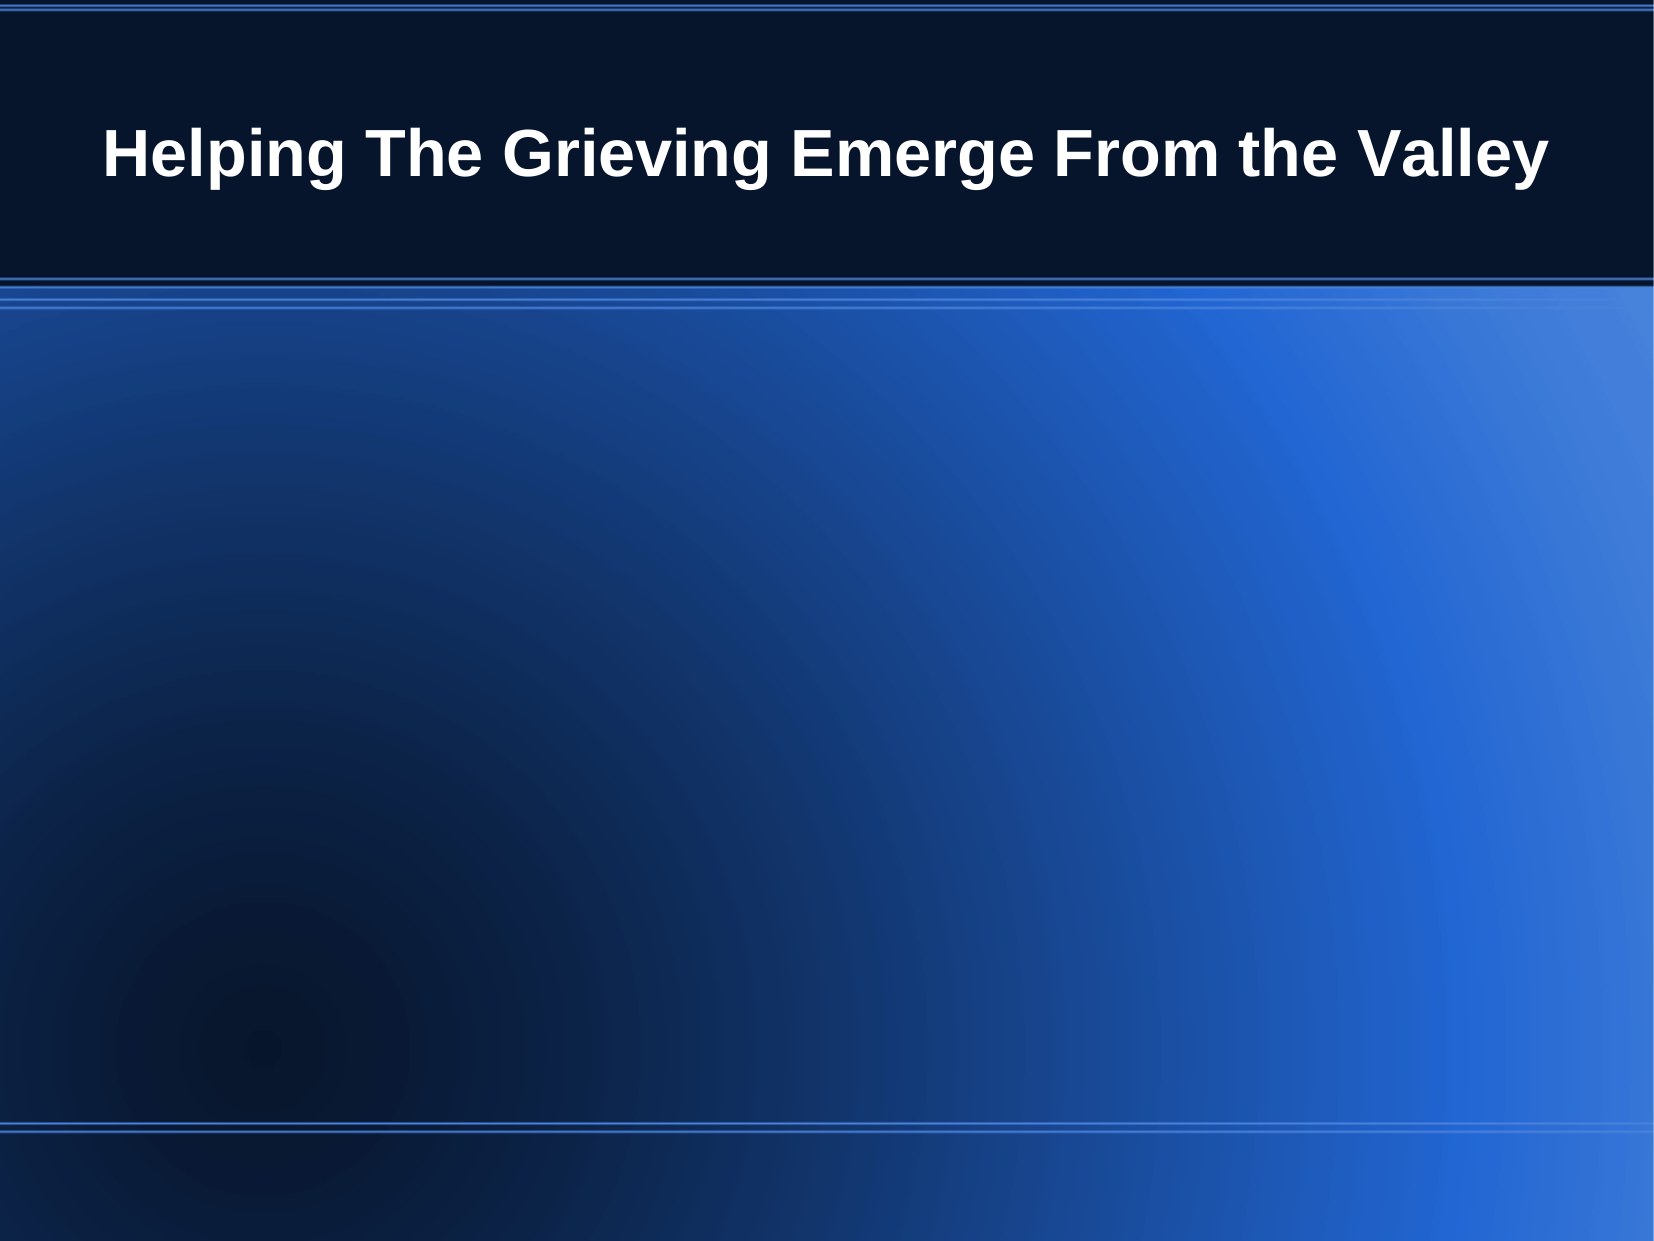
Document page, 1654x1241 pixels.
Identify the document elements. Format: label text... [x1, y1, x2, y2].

picture [0, 0, 1654, 1241]
title Helping The Grieving Emerge From the Valley [82, 49, 1571, 257]
